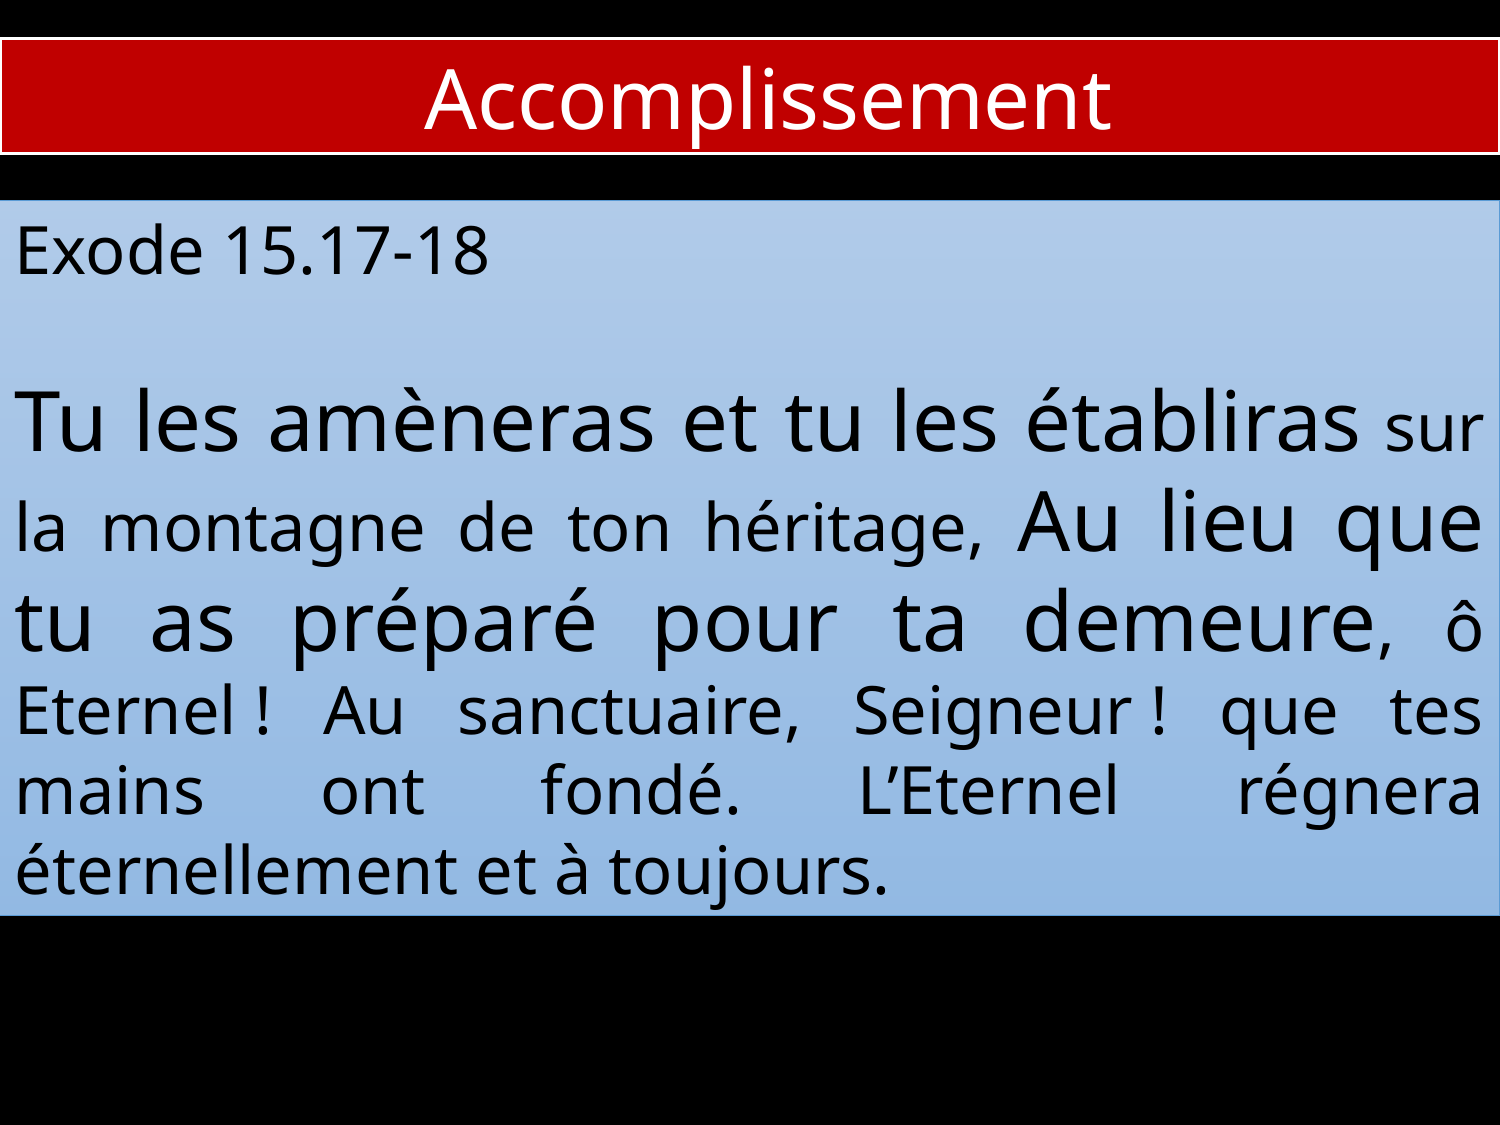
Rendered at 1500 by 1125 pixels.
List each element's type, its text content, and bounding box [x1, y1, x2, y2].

text_box Exode 15.17-18 Tu les amèneras et tu les établiras sur la montagne de ton héritage, Au lieu que tu as préparé pour ta demeure, ô Eternel ! Au sanctuaire, Seigneur ! que tes mains ont fondé. L’Eternel régnera éternellement et à toujours. [0, 200, 1500, 916]
text_box Accomplissement [0, 38, 1500, 154]
